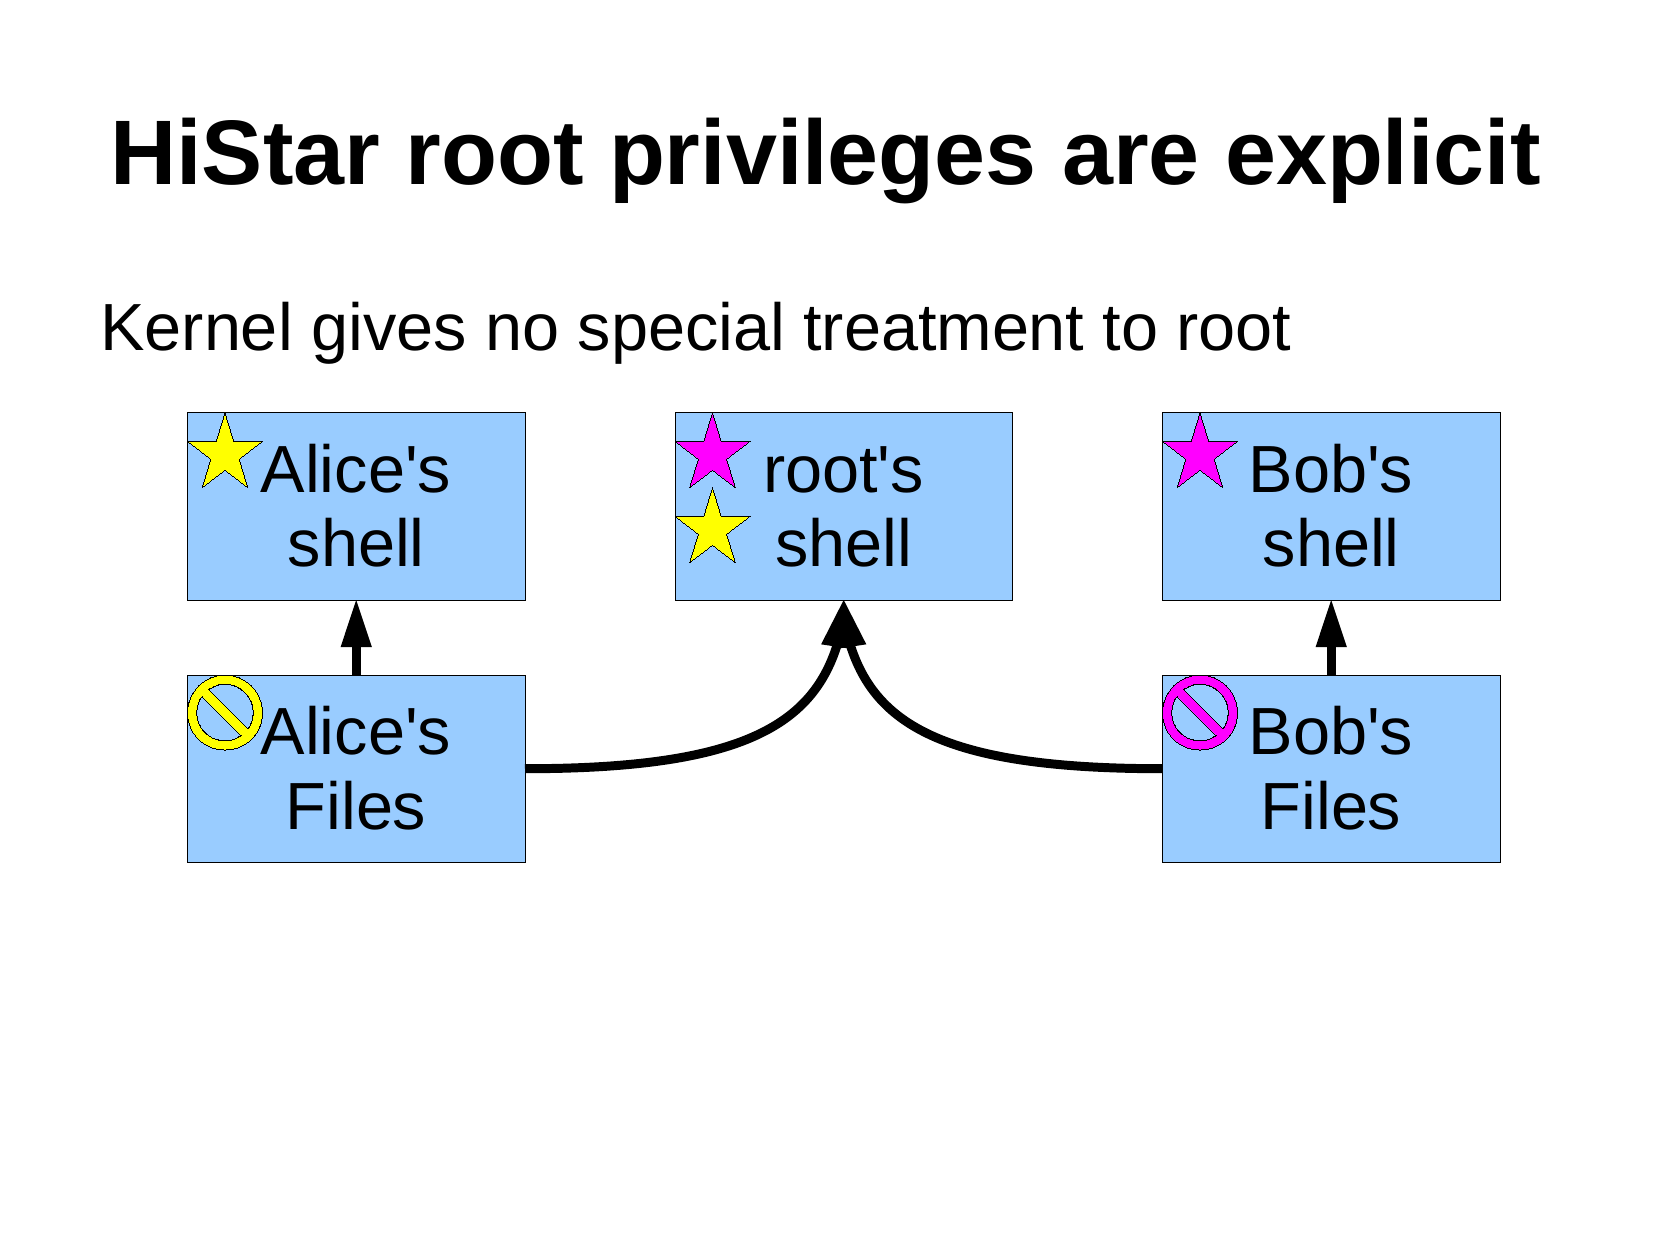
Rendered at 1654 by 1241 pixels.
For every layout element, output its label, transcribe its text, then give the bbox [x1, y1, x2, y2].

list Kernel gives no special treatment to root [82, 290, 1571, 1109]
title HiStar root privileges are explicit [82, 49, 1571, 257]
